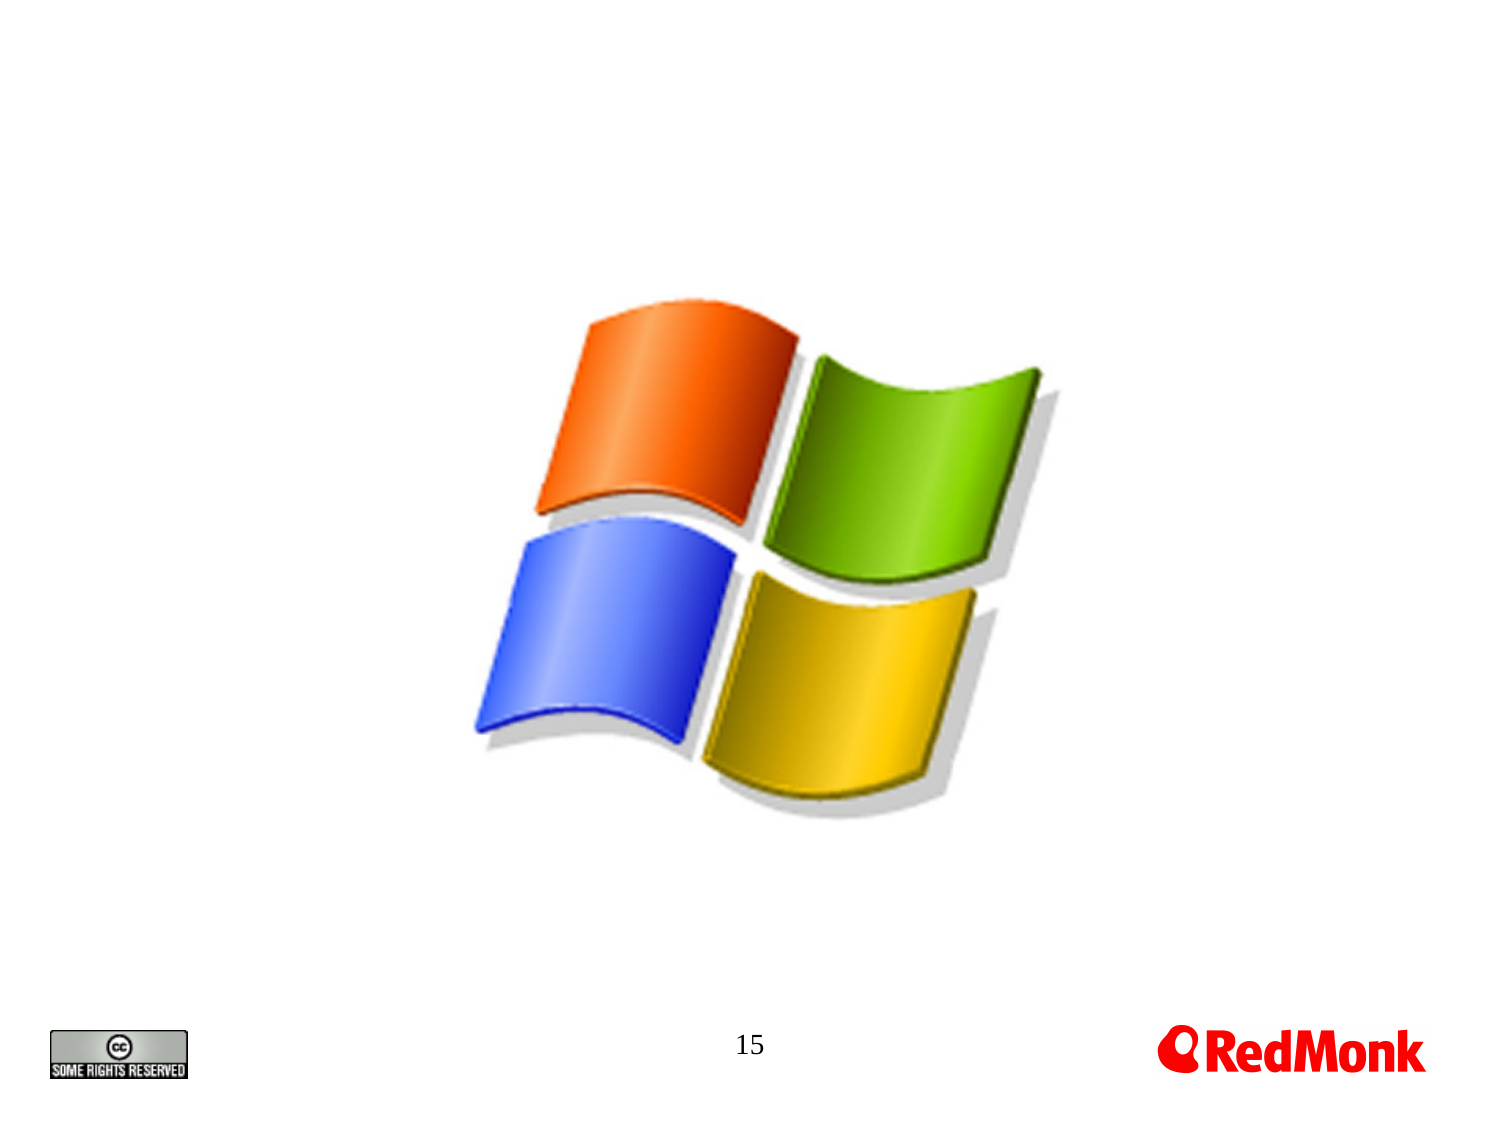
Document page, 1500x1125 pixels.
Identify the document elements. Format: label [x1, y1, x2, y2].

picture [1151, 1023, 1433, 1075]
picture [50, 1030, 188, 1079]
picture [328, 260, 1188, 886]
